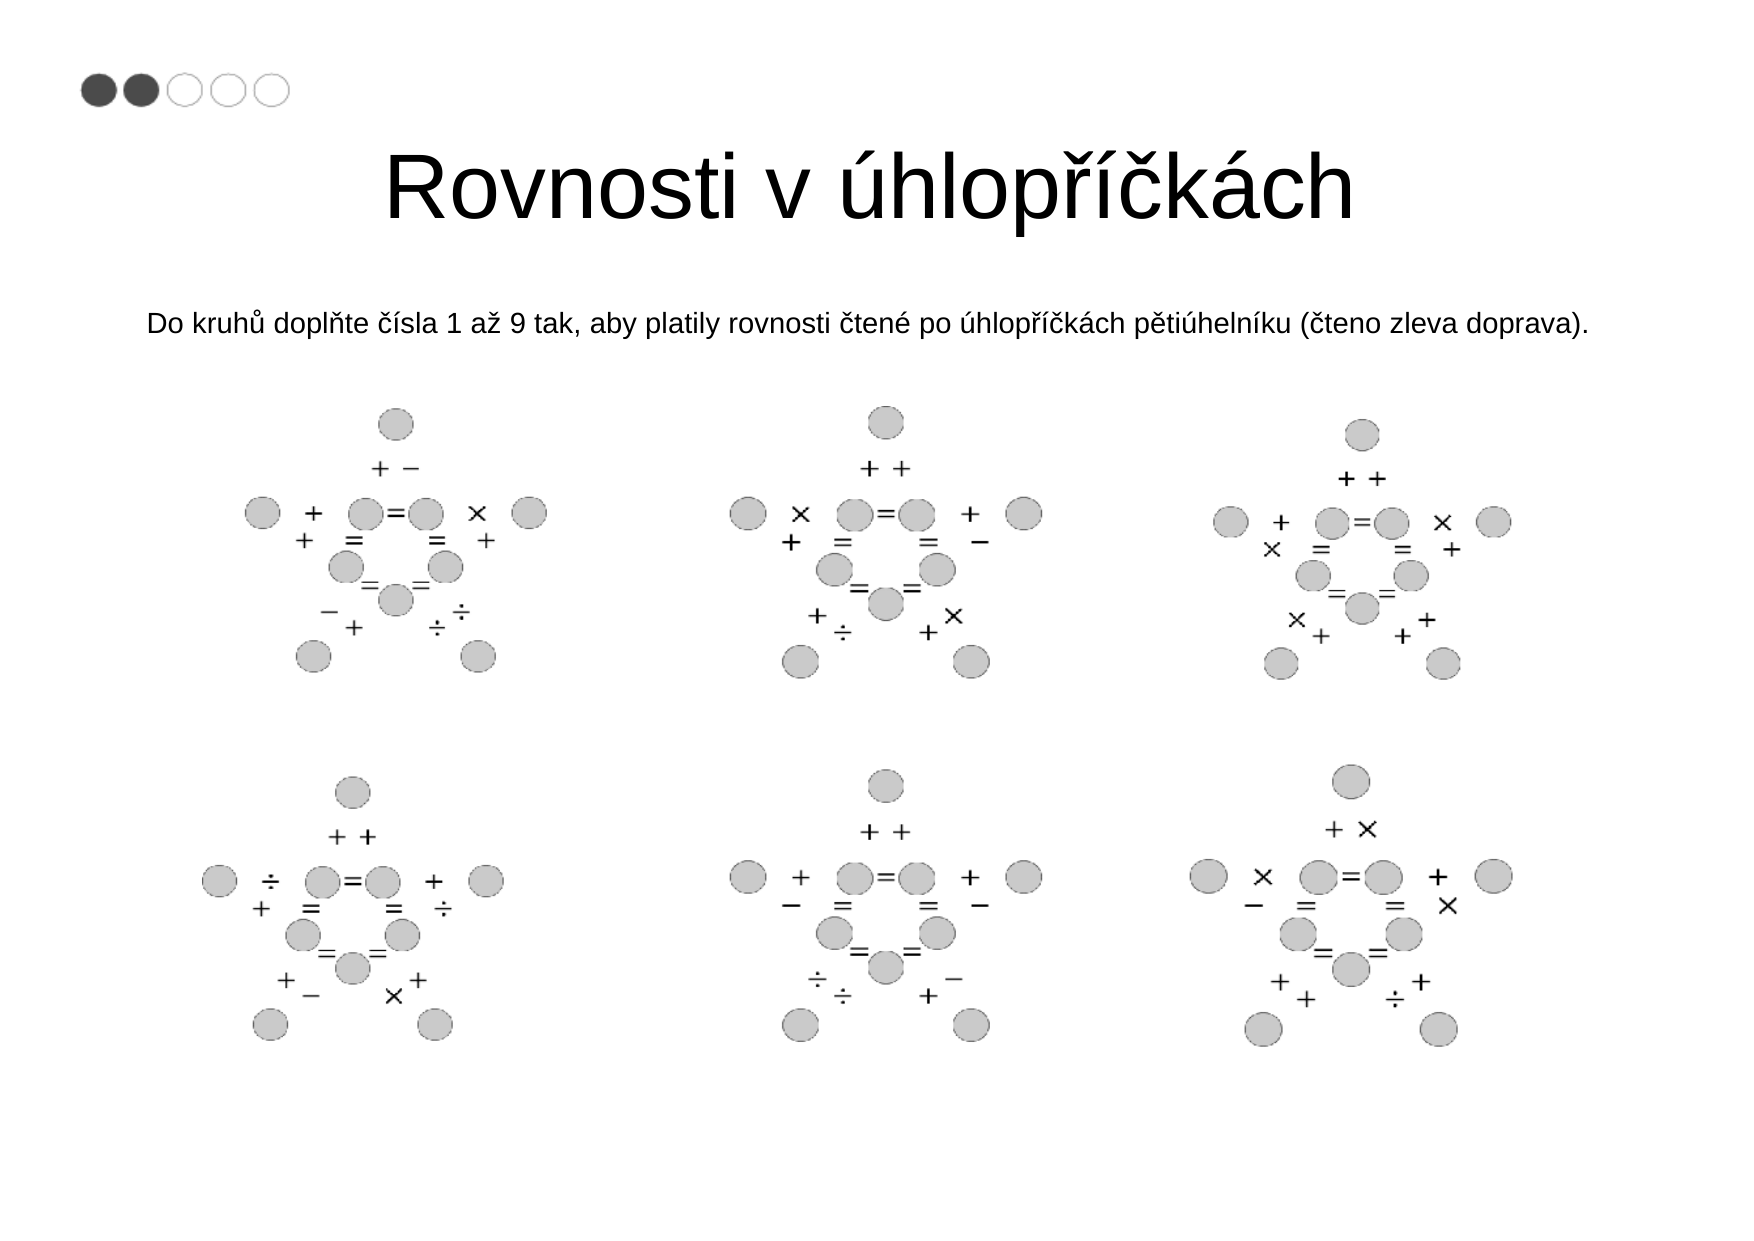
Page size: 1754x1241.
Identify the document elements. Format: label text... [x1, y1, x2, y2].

picture [74, 67, 293, 113]
text_box Do kruhů doplňte čísla 1 až 9 tak, aby platily rovnosti čtené po úhlopříčkách pětiúhelníku (čteno zleva doprava). [146, 256, 1637, 391]
title Rovnosti v úhlopříčkách [135, 93, 1608, 281]
picture [202, 406, 1514, 1048]
